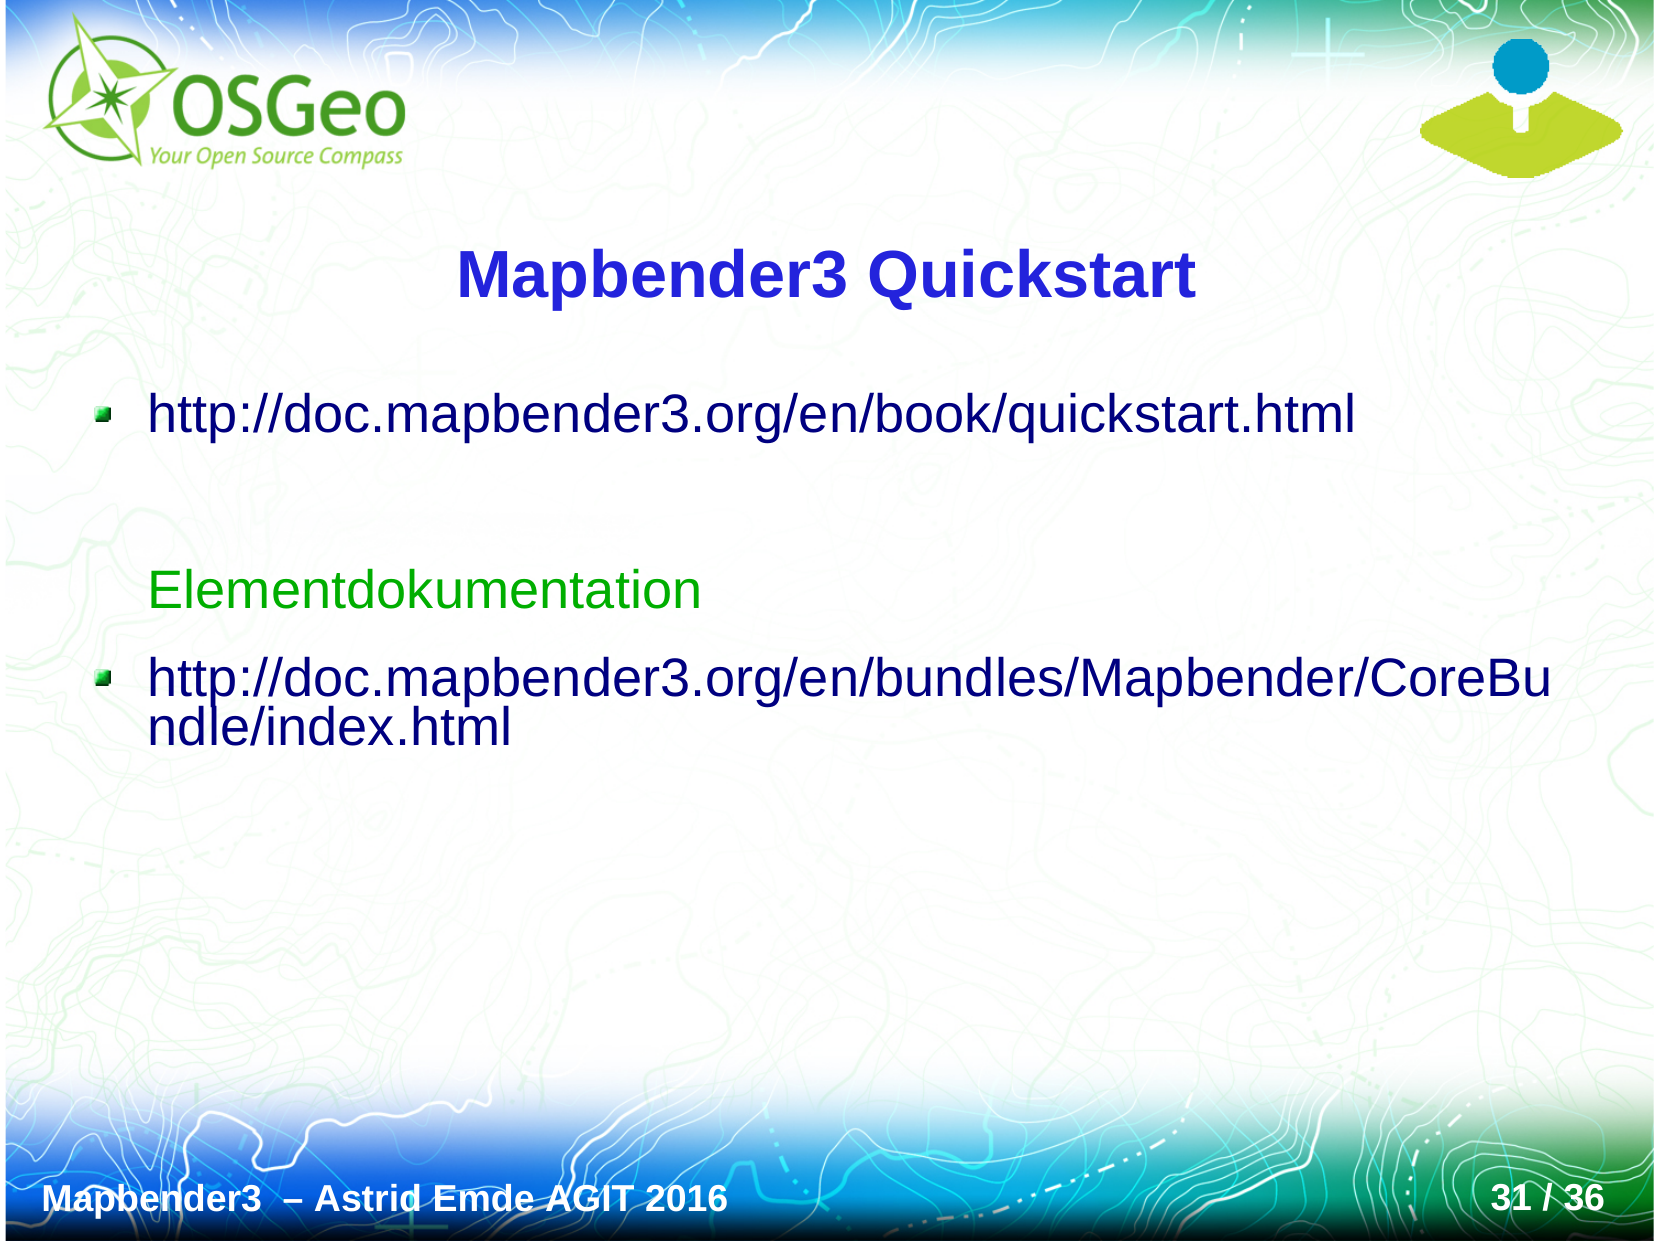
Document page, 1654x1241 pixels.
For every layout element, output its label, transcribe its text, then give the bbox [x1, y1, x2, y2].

title Mapbender3 Quickstart [82, 200, 1571, 349]
list http://doc.mapbender3.org/en/book/quickstart.html Elementdokumentation http://doc.mapbender3.org/en/bundles/Mapbender/CoreBundle/index.html [76, 383, 1565, 1188]
picture [5, 0, 1654, 1241]
